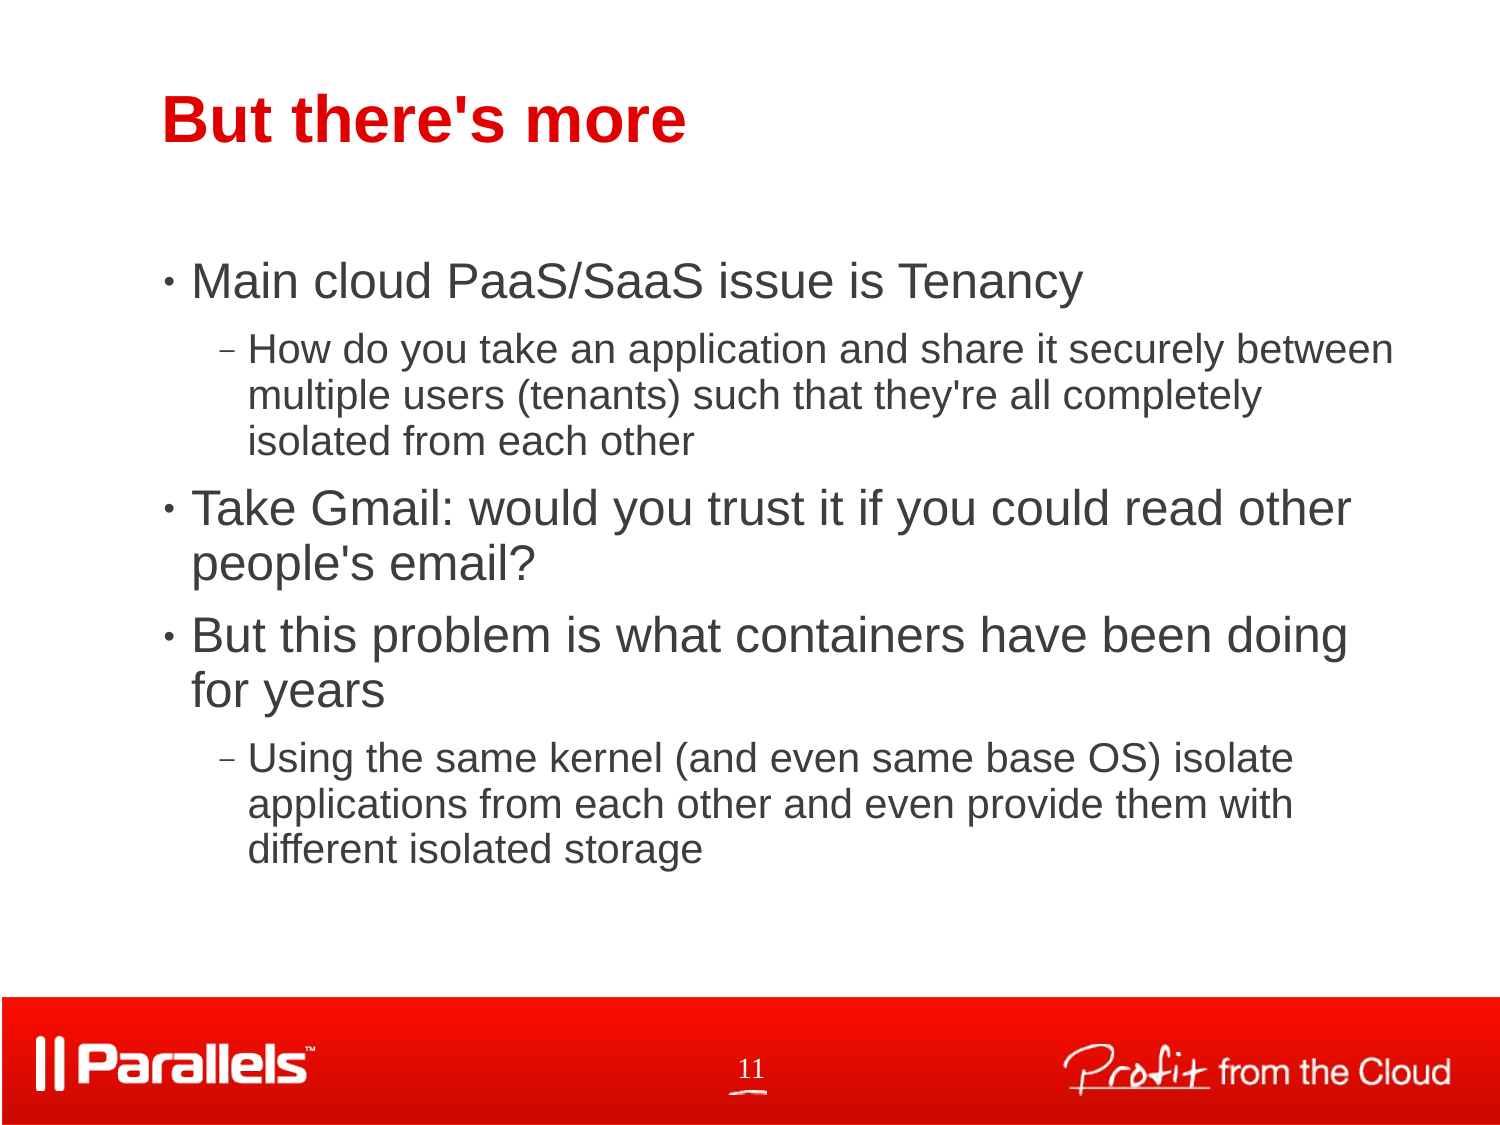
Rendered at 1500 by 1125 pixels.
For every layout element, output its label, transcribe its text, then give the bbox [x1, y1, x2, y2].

title But there's more [161, 41, 1383, 205]
picture [36, 1034, 318, 1091]
list Main cloud PaaS/SaaS issue is Tenancy How do you take an application and share it securely between multiple users (tenants) such that they're all completely isolated from each other Take Gmail: would you trust it if you could read other people's email? But this problem is what containers have been doing for years Using the same kernel (and even same base OS) isolate applications from each other and even provide them with different isolated storage [163, 254, 1404, 908]
picture [727, 1090, 767, 1095]
picture [1049, 1033, 1465, 1096]
